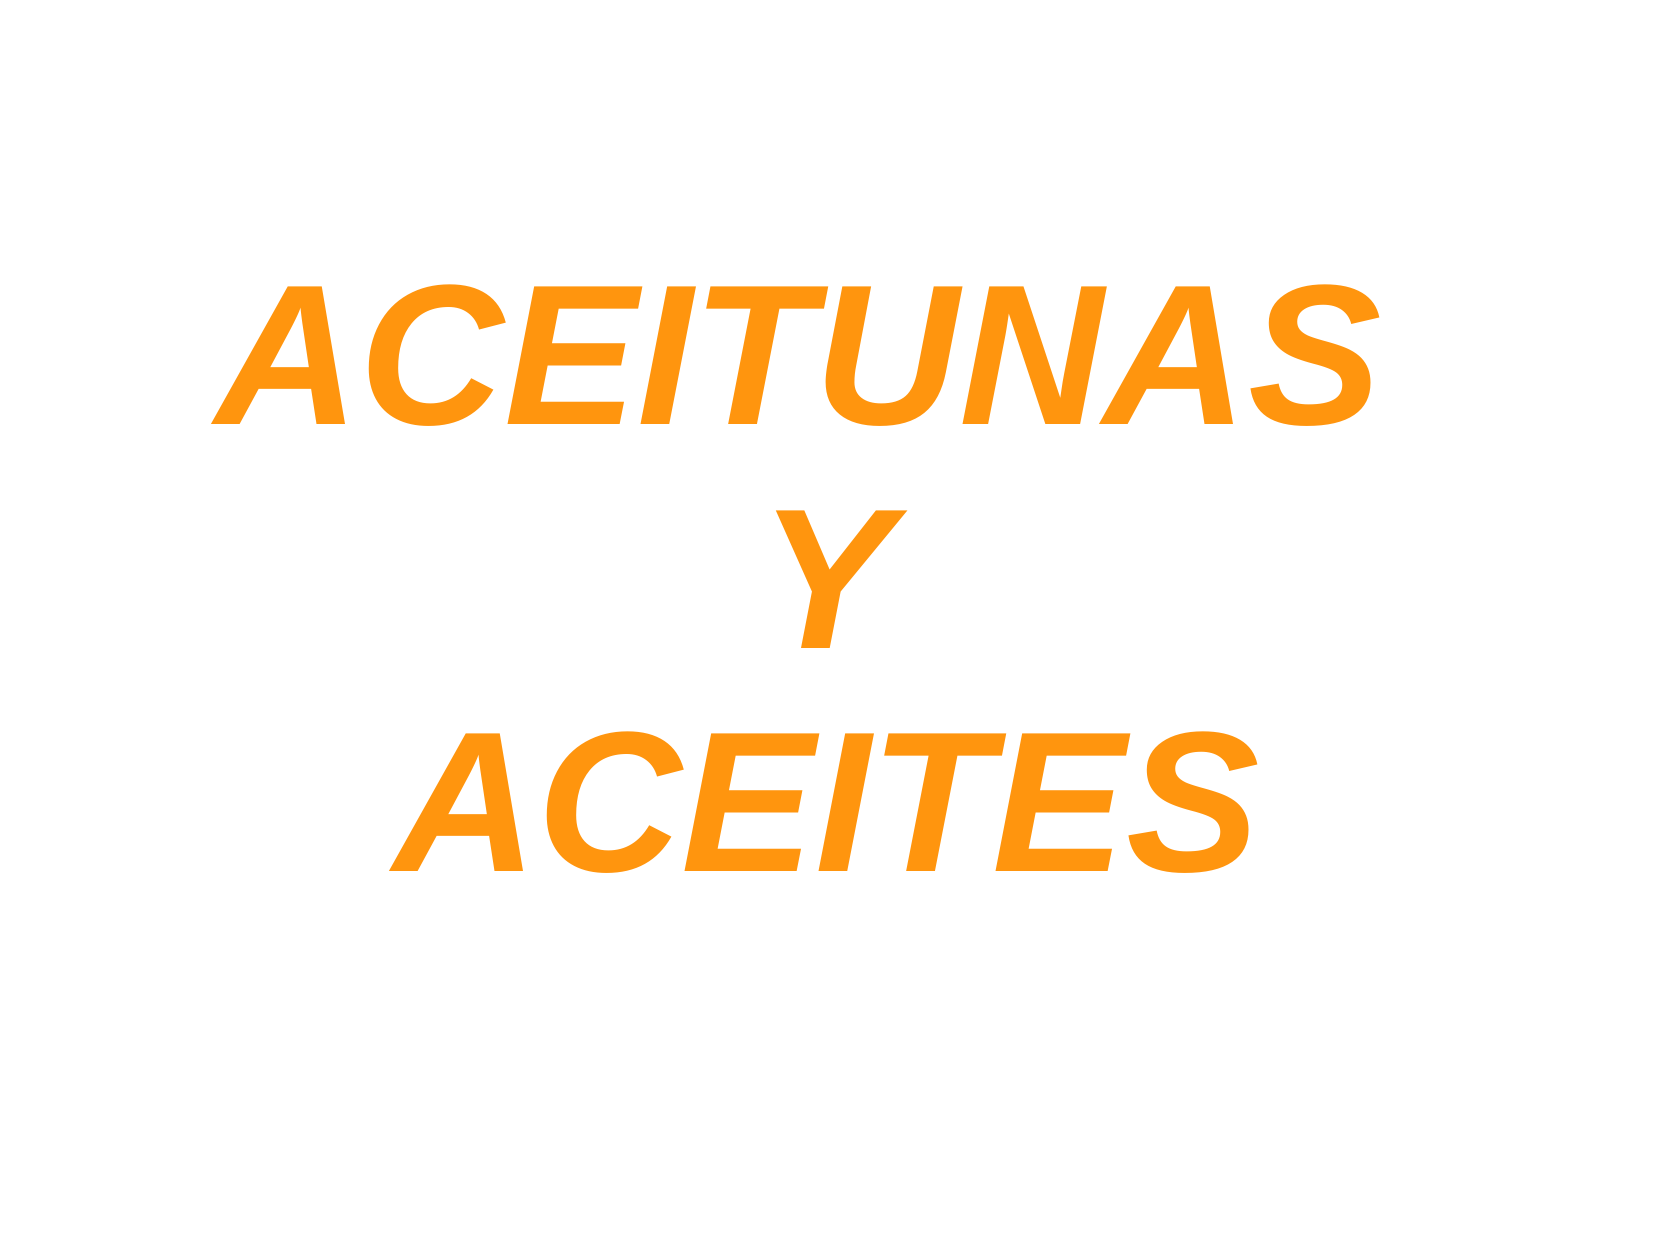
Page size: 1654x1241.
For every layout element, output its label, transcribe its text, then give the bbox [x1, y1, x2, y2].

subtitle ACEITUNAS Y ACEITES [82, 56, 1571, 1102]
